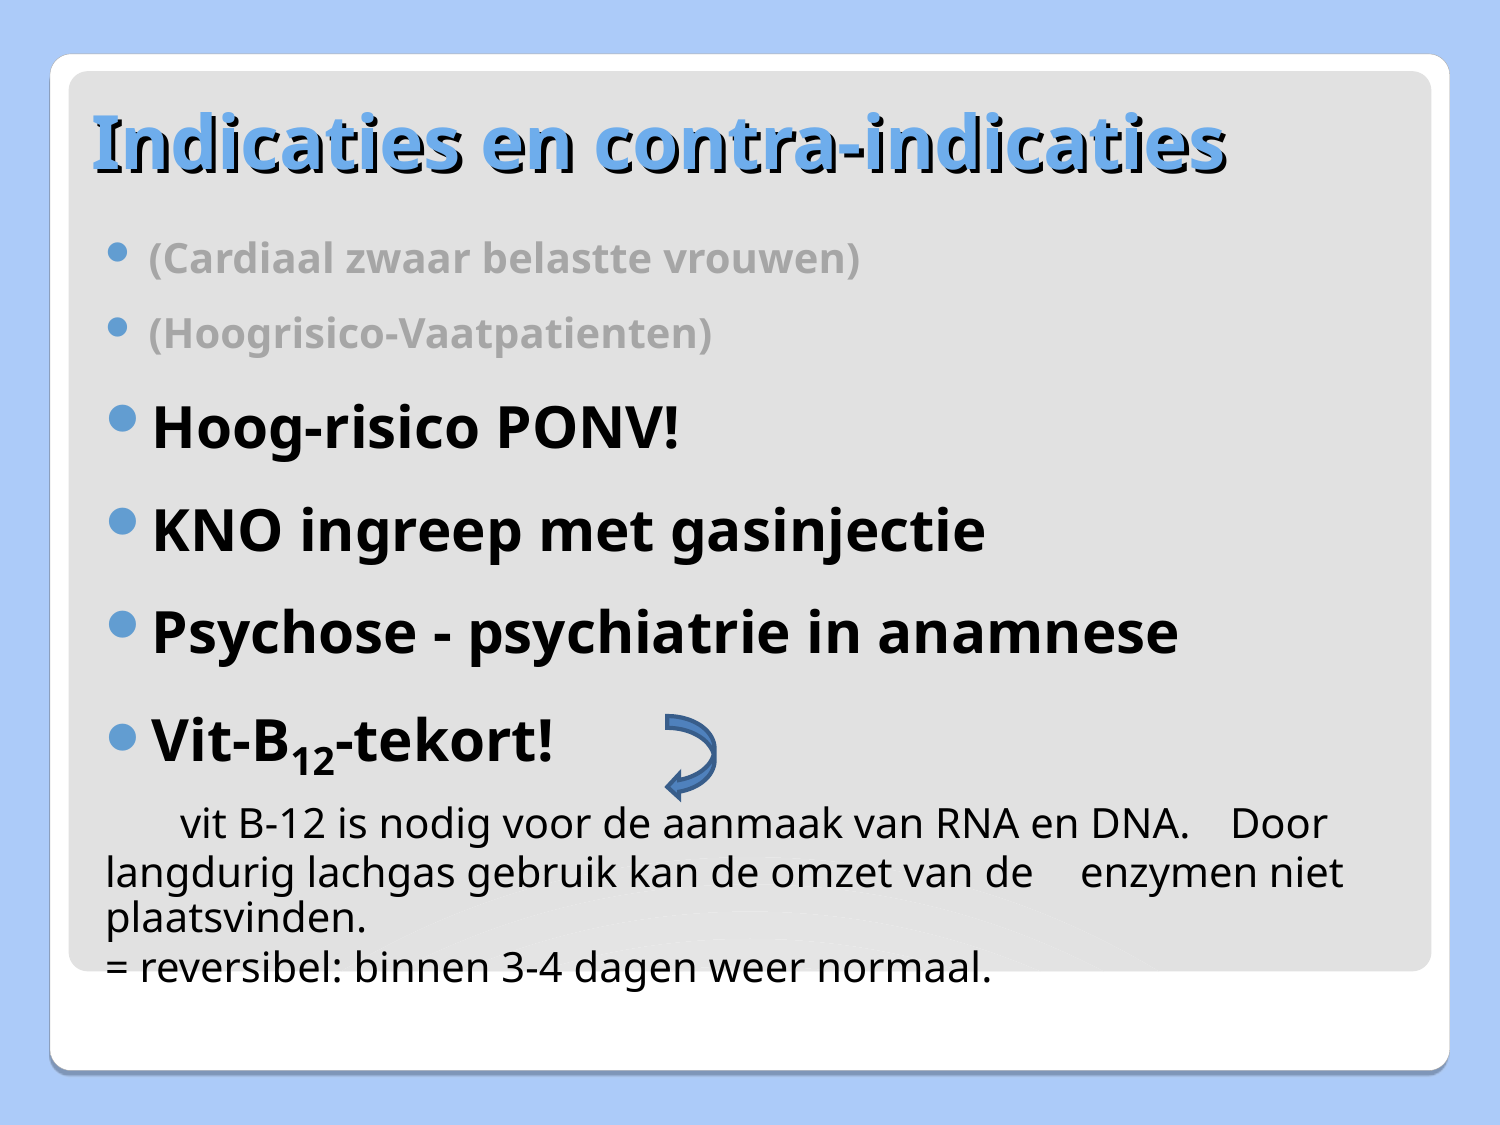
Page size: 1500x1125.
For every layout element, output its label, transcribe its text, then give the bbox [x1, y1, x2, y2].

text_box [667, 716, 715, 798]
title Indicaties en contra-indicaties [76, 19, 1420, 192]
list (Cardiaal zwaar belastte vrouwen) (Hoogrisico-Vaatpatienten) Hoog-risico PONV! KNO ingreep met gasinjectie Psychose - psychiatrie in anamnese Vit-B12-tekort! vit B-12 is nodig voor de aanmaak van RNA en DNA. Door langdurig lachgas gebruik kan de omzet van de enzymen niet plaatsvinden. = reversibel: binnen 3-4 dagen weer normaal. [75, 196, 1426, 1005]
